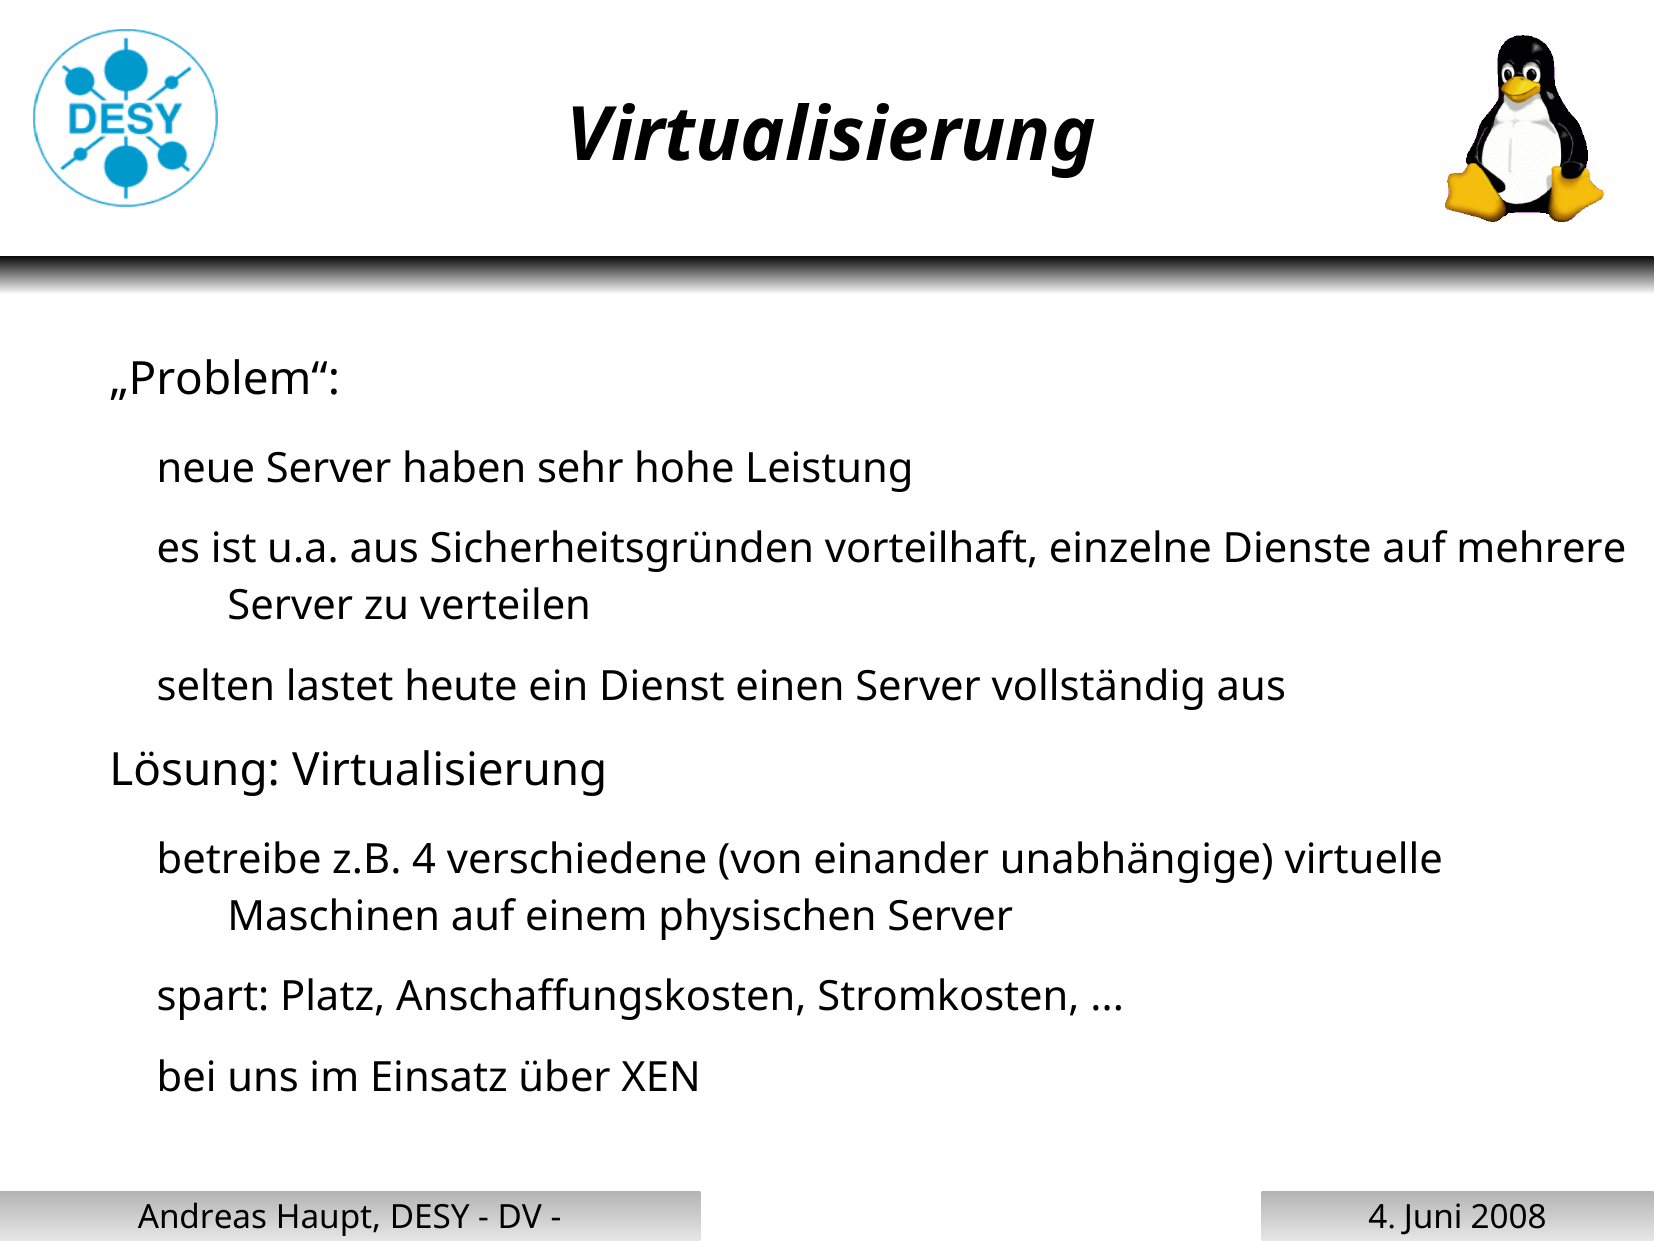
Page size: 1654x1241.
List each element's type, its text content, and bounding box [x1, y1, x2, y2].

picture [33, 29, 218, 207]
list „Problem“: neue Server haben sehr hohe Leistung es ist u.a. aus Sicherheitsgründen vorteilhaft, einzelne Dienste auf mehrere Server zu verteilen selten lastet heute ein Dienst einen Server vollständig aus Lösung: Virtualisierung betreibe z.B. 4 verschiedene (von einander unabhängige) virtuelle Maschinen auf einem physischen Server spart: Platz, Anschaffungskosten, Stromkosten, ... bei uns im Einsatz über XEN [97, 345, 1654, 1116]
picture [1429, 12, 1637, 238]
title Virtualisierung [250, 12, 1413, 251]
